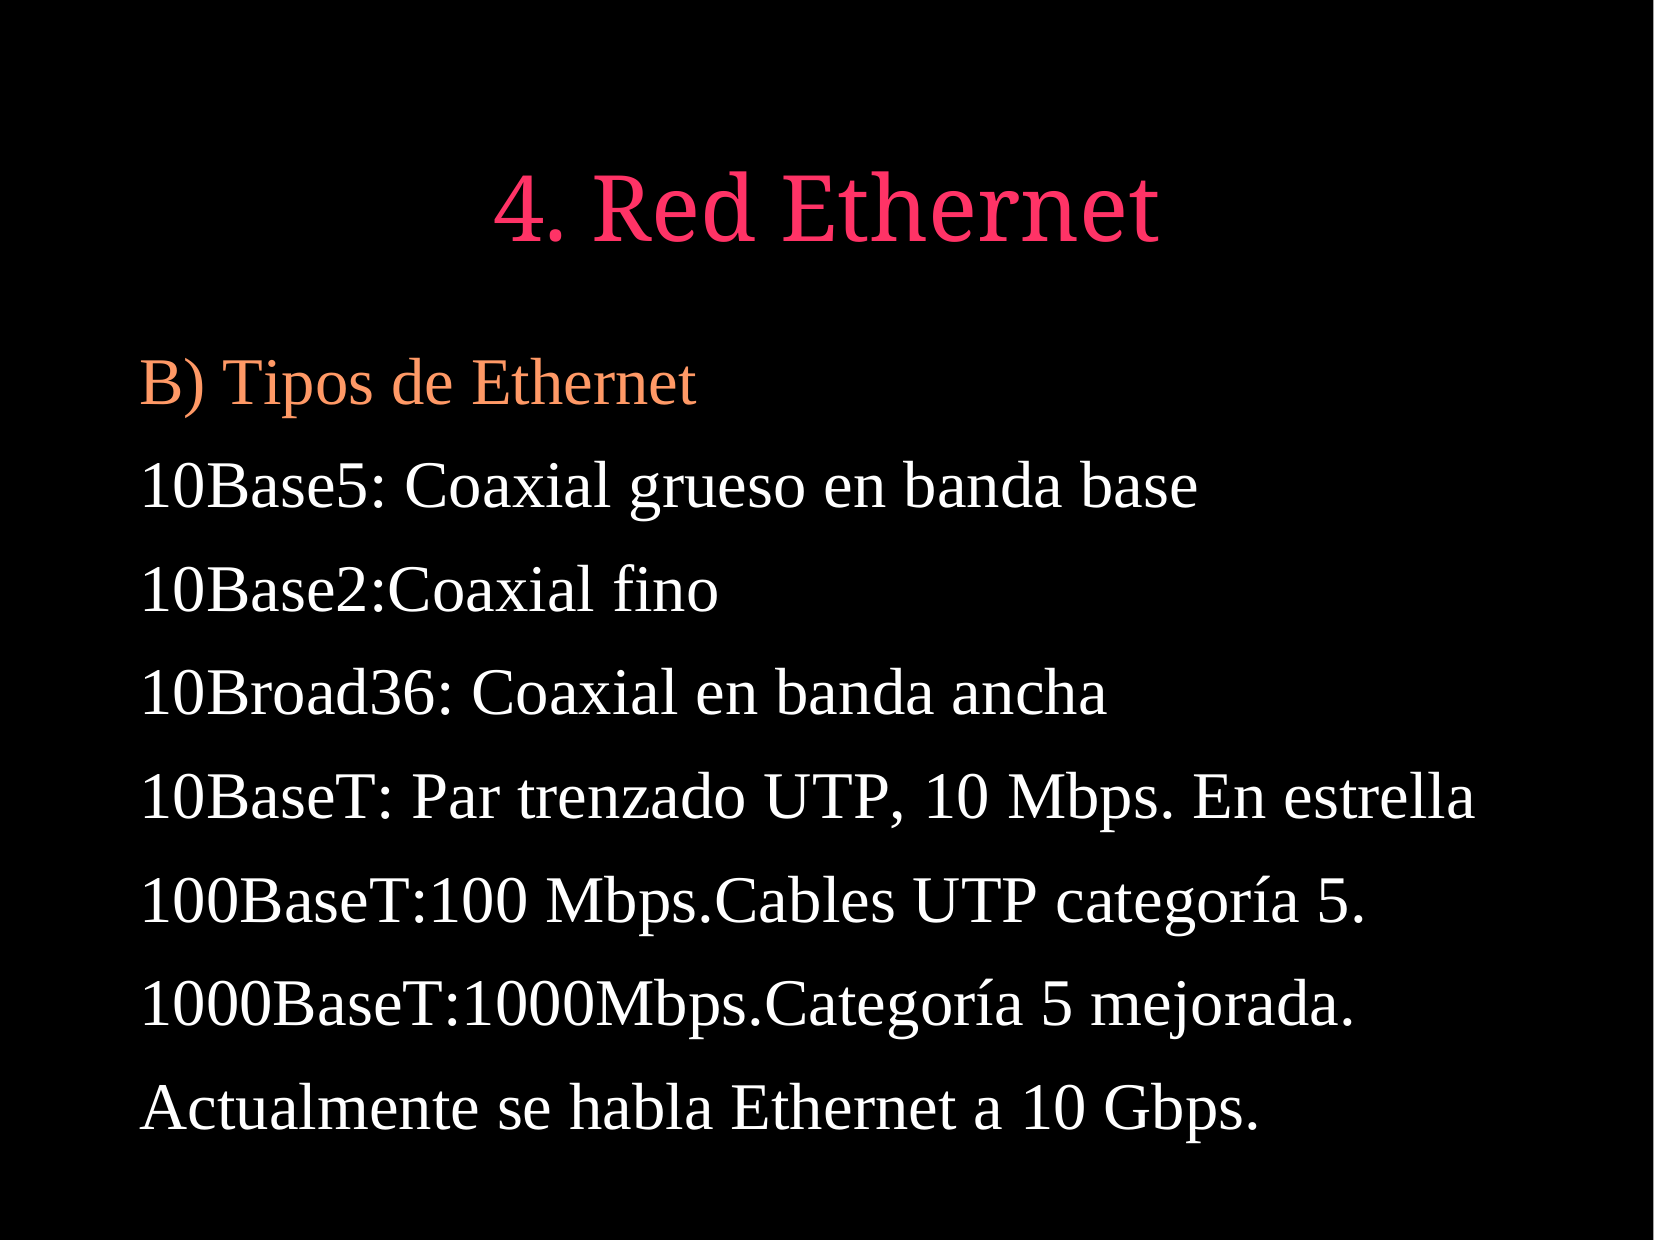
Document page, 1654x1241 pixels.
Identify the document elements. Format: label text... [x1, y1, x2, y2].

title 4. Red Ethernet [121, 102, 1534, 311]
list B) Tipos de Ethernet 10Base5: Coaxial grueso en banda base 10Base2:Coaxial fino 10Broad36: Coaxial en banda ancha 10BaseT: Par trenzado UTP, 10 Mbps. En estrella 100BaseT:100 Mbps.Cables UTP categoría 5. 1000BaseT:1000Mbps.Categoría 5 mejorada. Actualmente se habla Ethernet a 10 Gbps. [121, 344, 1534, 1144]
